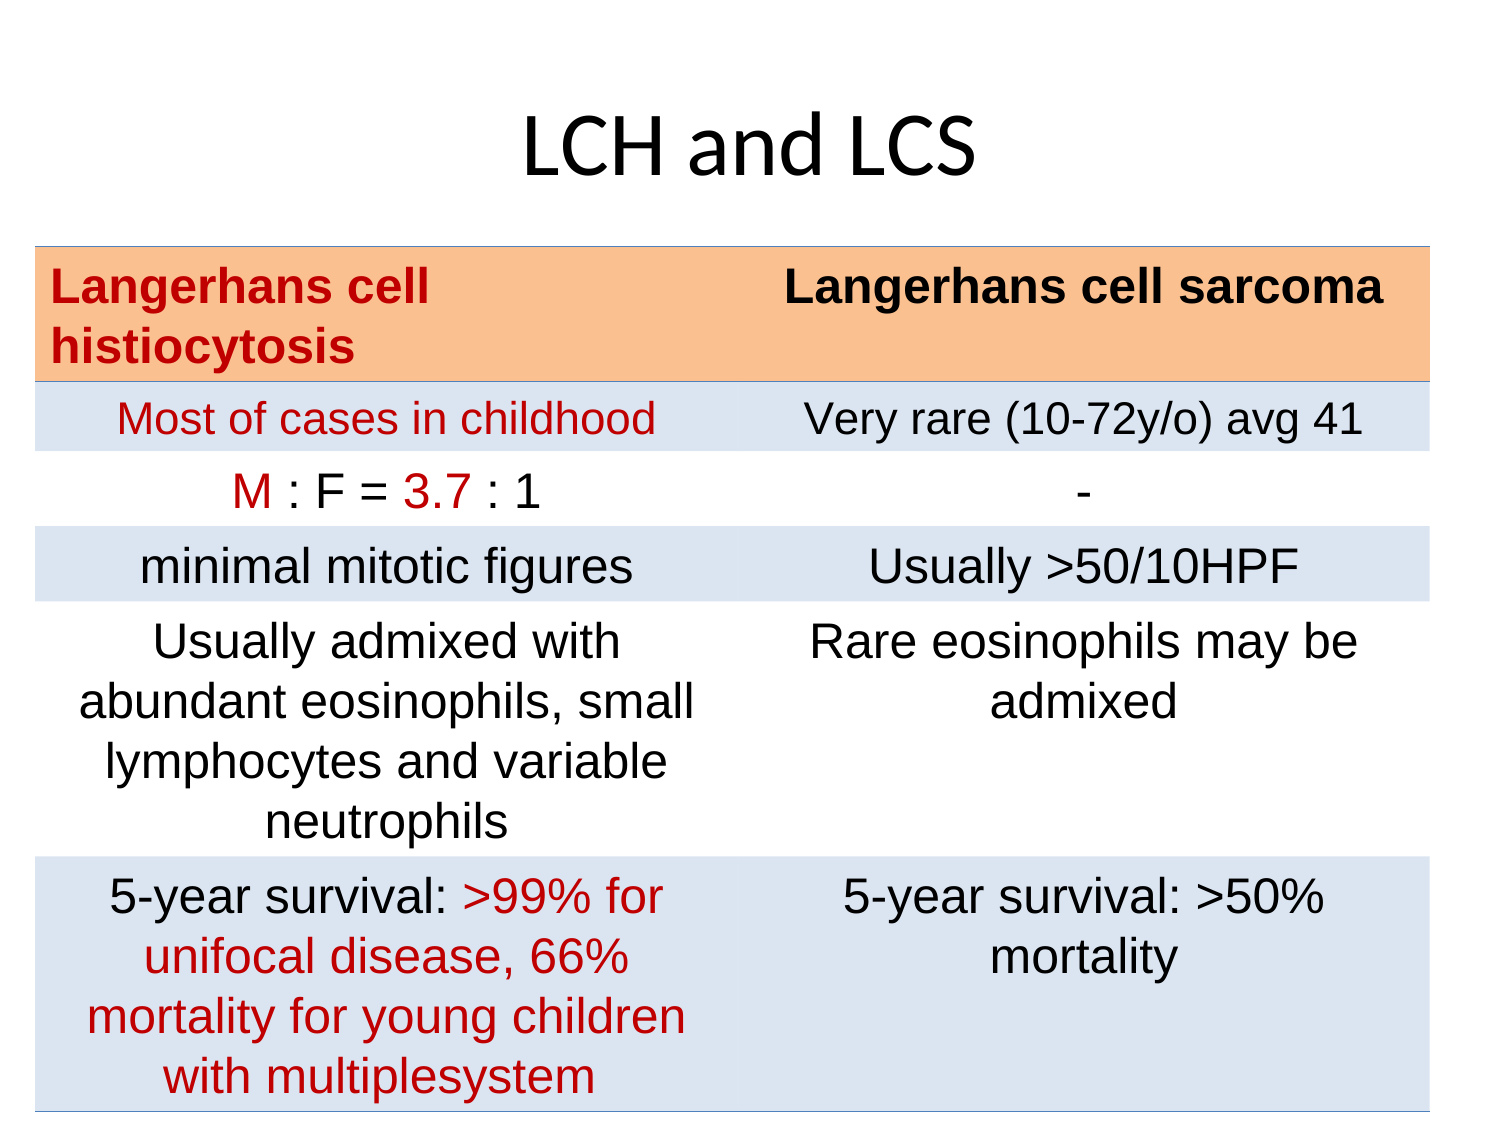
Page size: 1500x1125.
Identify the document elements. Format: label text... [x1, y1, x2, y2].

table_cell Usually admixed with abundant eosinophils, small lymphocytes and variable neutrophils [35, 601, 738, 856]
table_cell 5-year survival: >99% for unifocal disease, 66% mortality for young children with multiplesystem [35, 856, 738, 1111]
title LCH and LCS [75, 45, 1426, 233]
table_header Langerhans cell histiocytosis [35, 247, 738, 381]
table_cell Usually >50/10HPF [738, 526, 1430, 601]
table_header Langerhans cell sarcoma [738, 247, 1430, 381]
table_cell - [738, 451, 1430, 526]
table_cell Most of cases in childhood [35, 382, 738, 451]
table_cell M : F = 3.7 : 1 [35, 451, 738, 526]
table_cell 5-year survival: >50% mortality [738, 856, 1430, 1111]
table_cell minimal mitotic figures [35, 526, 738, 601]
table_cell Very rare (10-72y/o) avg 41 [738, 382, 1430, 451]
table_cell Rare eosinophils may be admixed [738, 601, 1430, 856]
